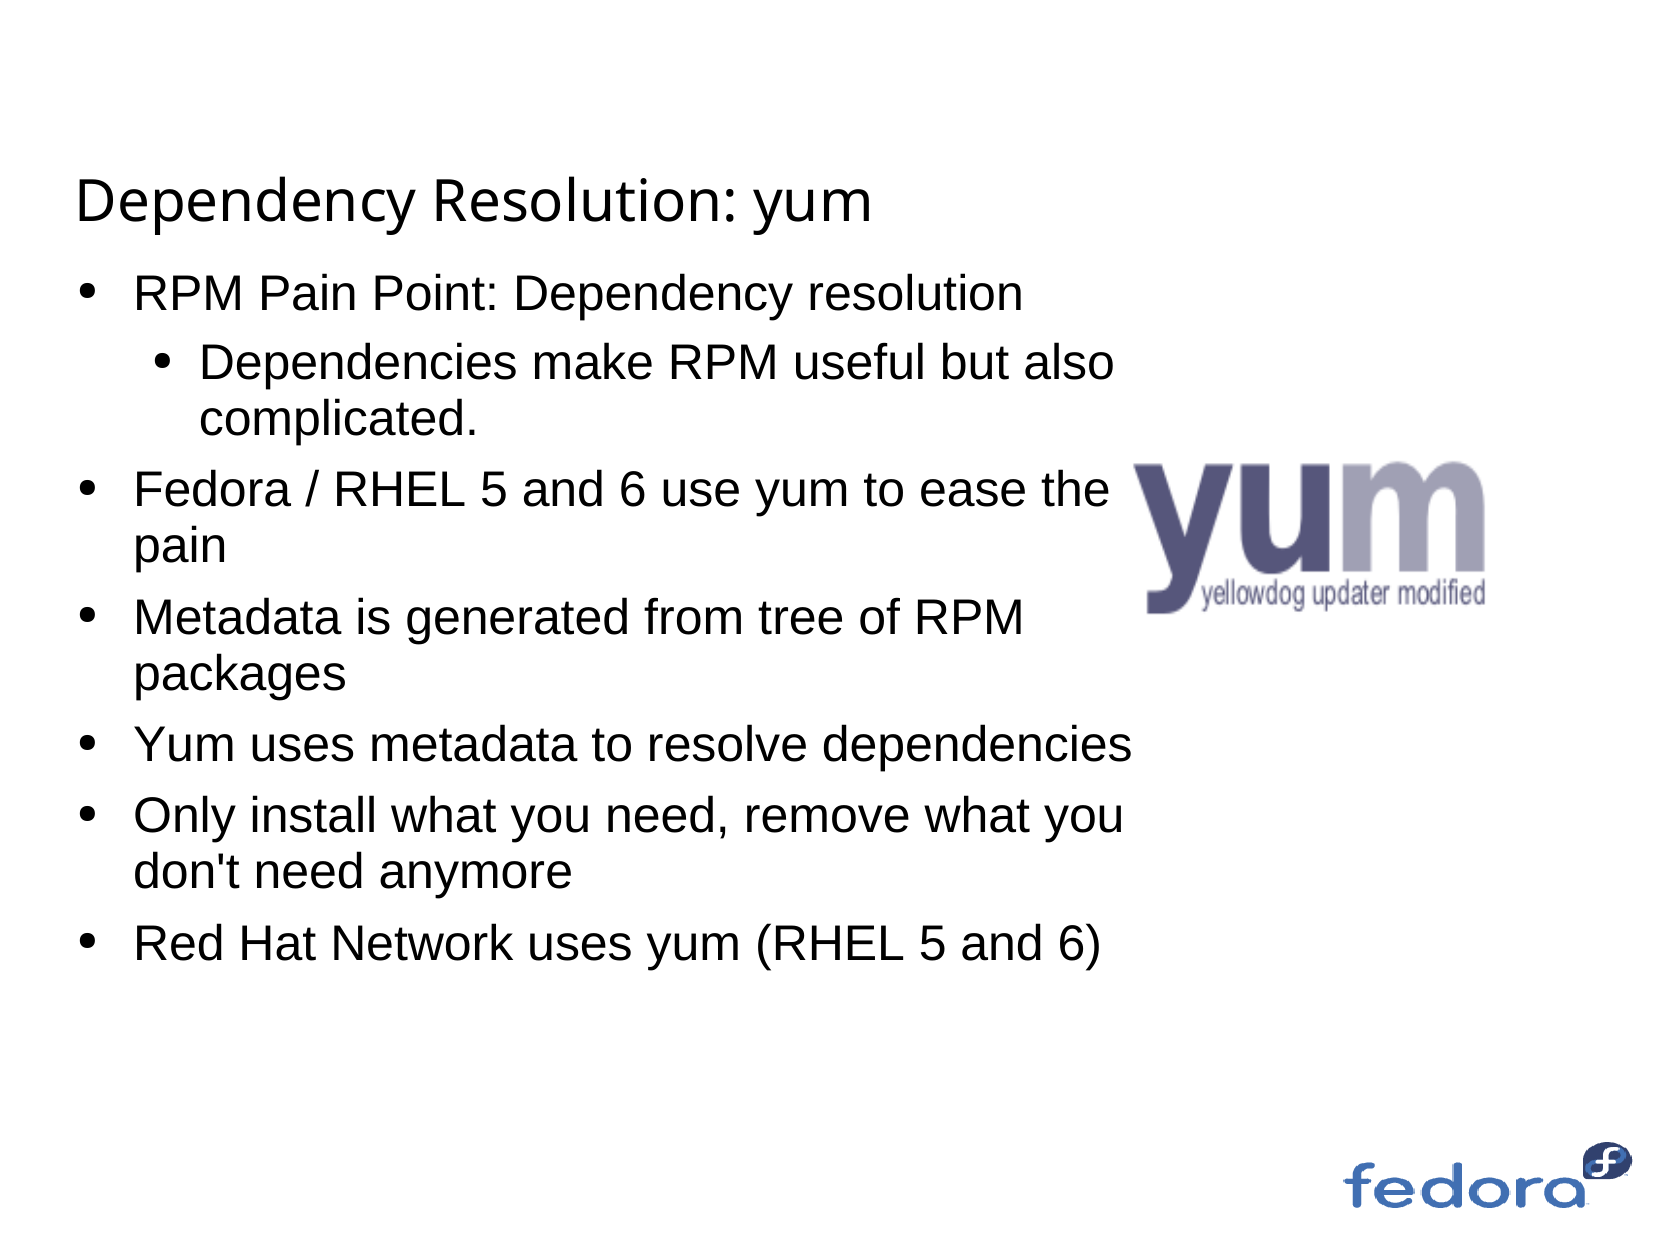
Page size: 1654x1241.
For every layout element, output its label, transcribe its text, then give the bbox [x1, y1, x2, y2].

picture [1130, 455, 1489, 619]
title Dependency Resolution: yum [74, 140, 1506, 259]
picture [1332, 1124, 1651, 1227]
list RPM Pain Point: Dependency resolution Dependencies make RPM useful but also complicated. Fedora / RHEL 5 and 6 use yum to ease the pain Metadata is generated from tree of RPM packages Yum uses metadata to resolve dependencies Only install what you need, remove what you don't need anymore Red Hat Network uses yum (RHEL 5 and 6) [77, 264, 1137, 1174]
